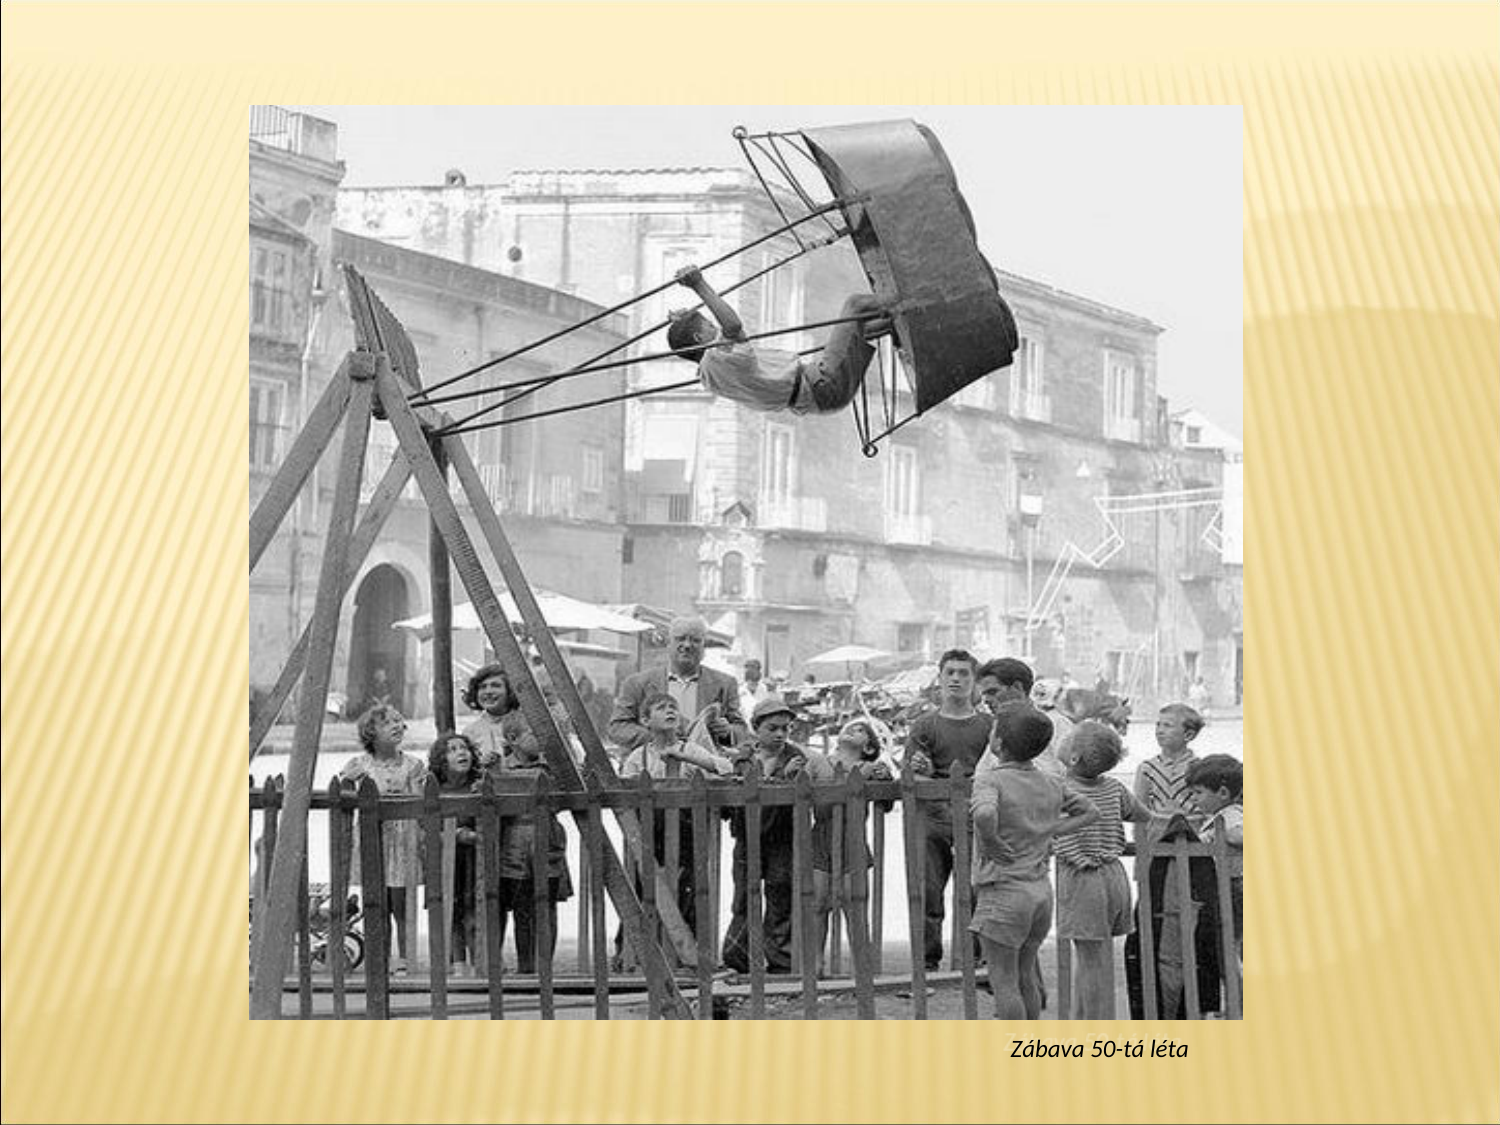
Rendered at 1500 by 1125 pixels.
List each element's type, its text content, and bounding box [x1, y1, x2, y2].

picture [0, 0, 1500, 1125]
text_box Zábava 50-tá léta [924, 1025, 1276, 1071]
